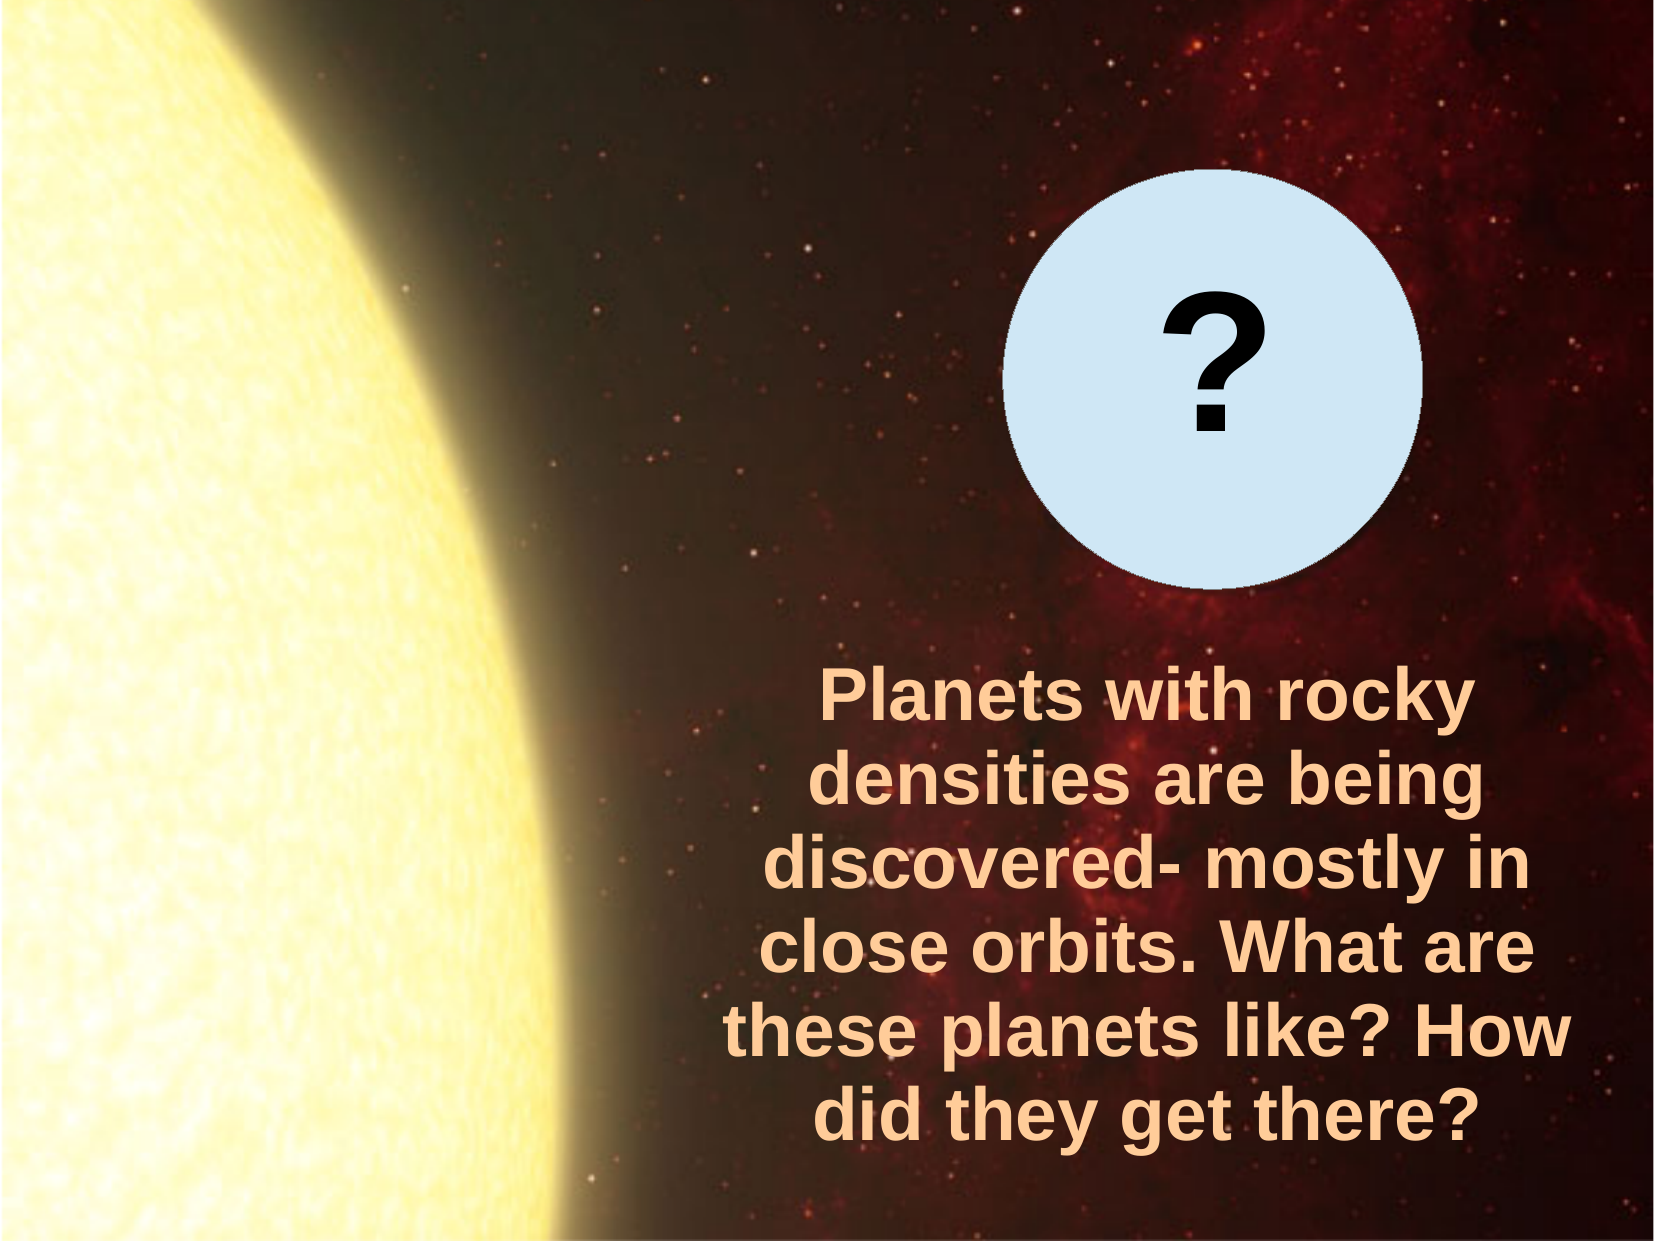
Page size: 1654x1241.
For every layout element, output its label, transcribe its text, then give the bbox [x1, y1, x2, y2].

picture [1, 0, 1654, 1241]
text_box [1002, 169, 1423, 590]
text_box Planets with rocky densities are being discovered- mostly in close orbits. What are these planets like? How did they get there? [660, 645, 1636, 1164]
text_box ? [1139, 243, 1292, 482]
